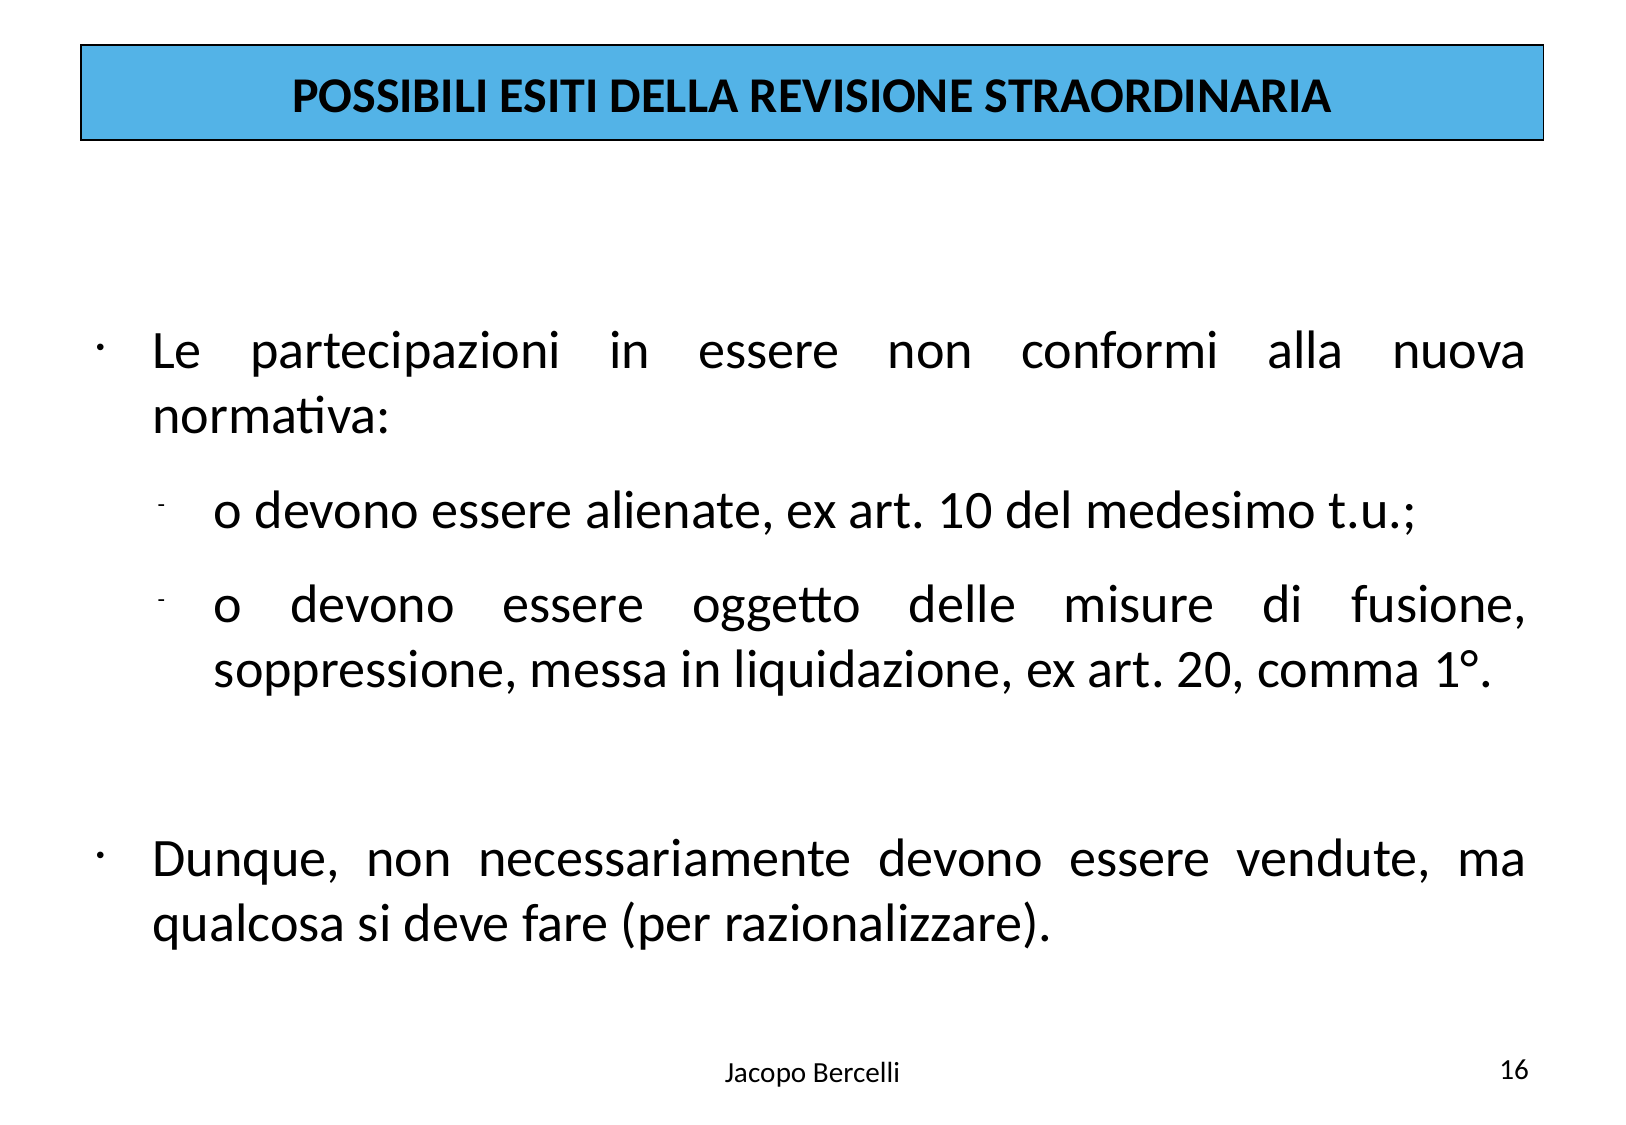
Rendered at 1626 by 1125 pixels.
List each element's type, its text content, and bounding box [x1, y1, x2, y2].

list Le partecipazioni in essere non conformi alla nuova normativa: o devono essere alienate, ex art. 10 del medesimo t.u.; o devono essere oggetto delle misure di fusione, soppressione, messa in liquidazione, ex art. 20, comma 1°. Dunque, non necessariamente devono essere vendute, ma qualcosa si deve fare (per razionalizzare). [81, 262, 1544, 1005]
title POSSIBILI ESITI DELLA REVISIONE STRAORDINARIA [81, 45, 1544, 141]
slide_number <numero> [1164, 1042, 1544, 1103]
text_box Jacopo Bercelli [633, 1046, 992, 1097]
